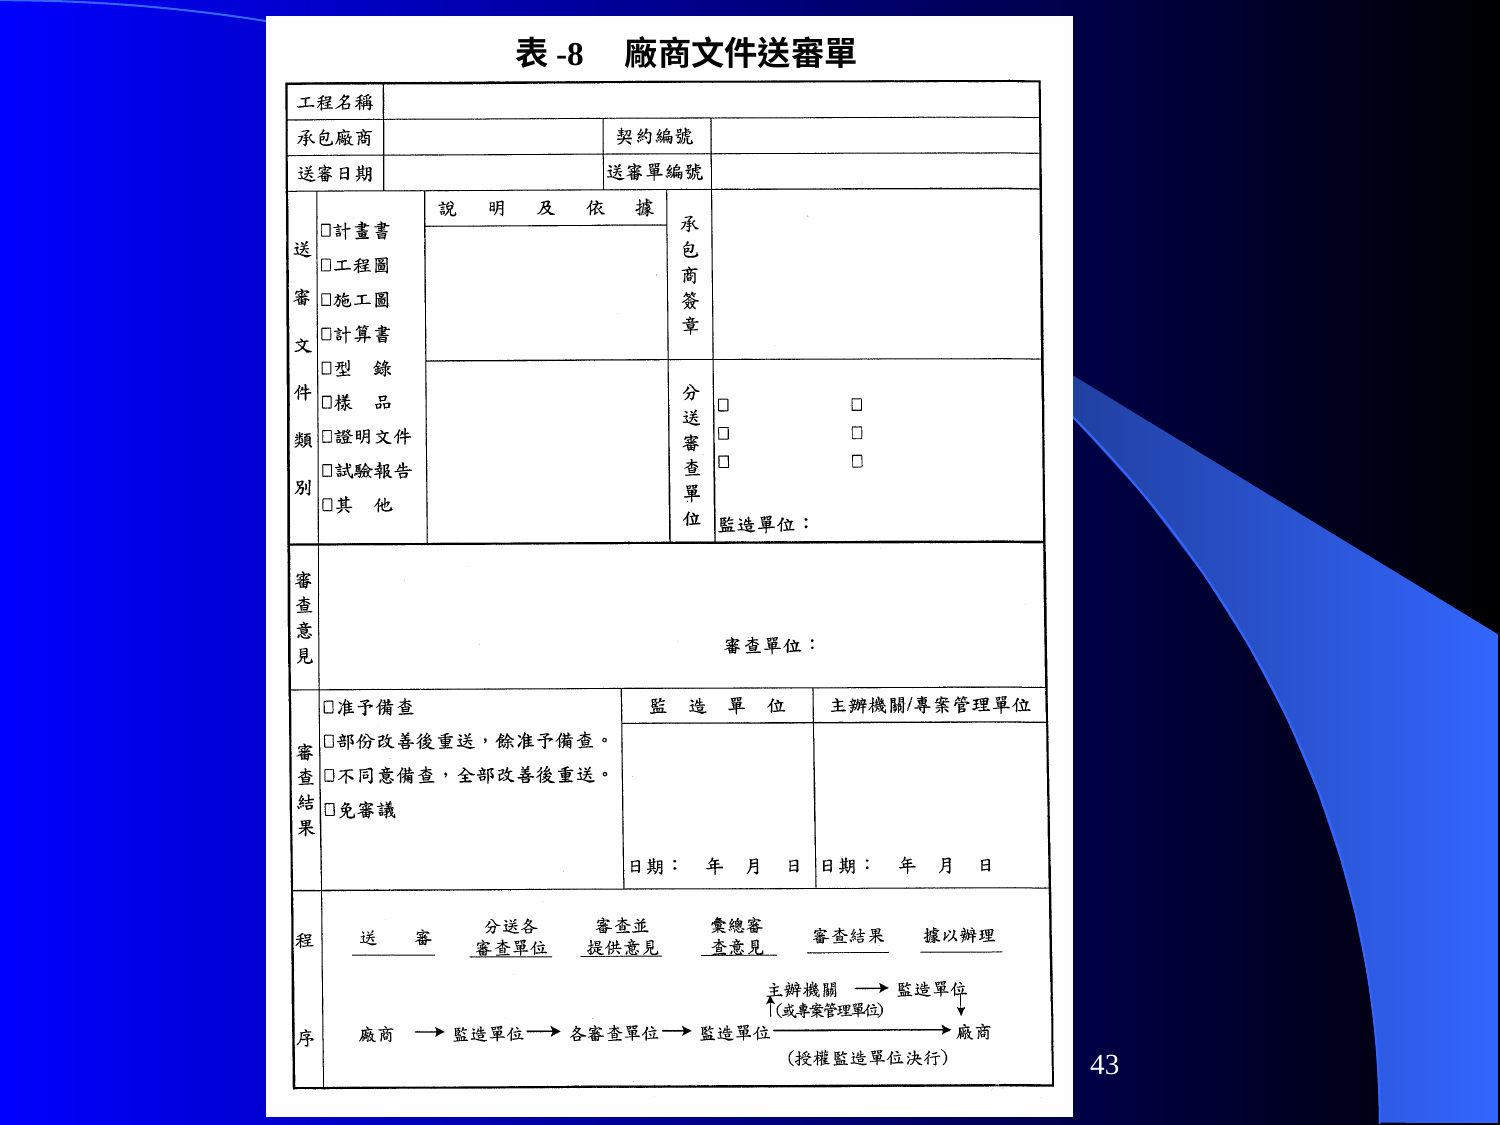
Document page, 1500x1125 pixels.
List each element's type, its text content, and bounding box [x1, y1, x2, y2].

picture [266, 16, 1073, 1117]
text_box [1074, 1025, 1388, 1101]
text_box 表-8 廠商文件送審單 [500, 24, 926, 81]
